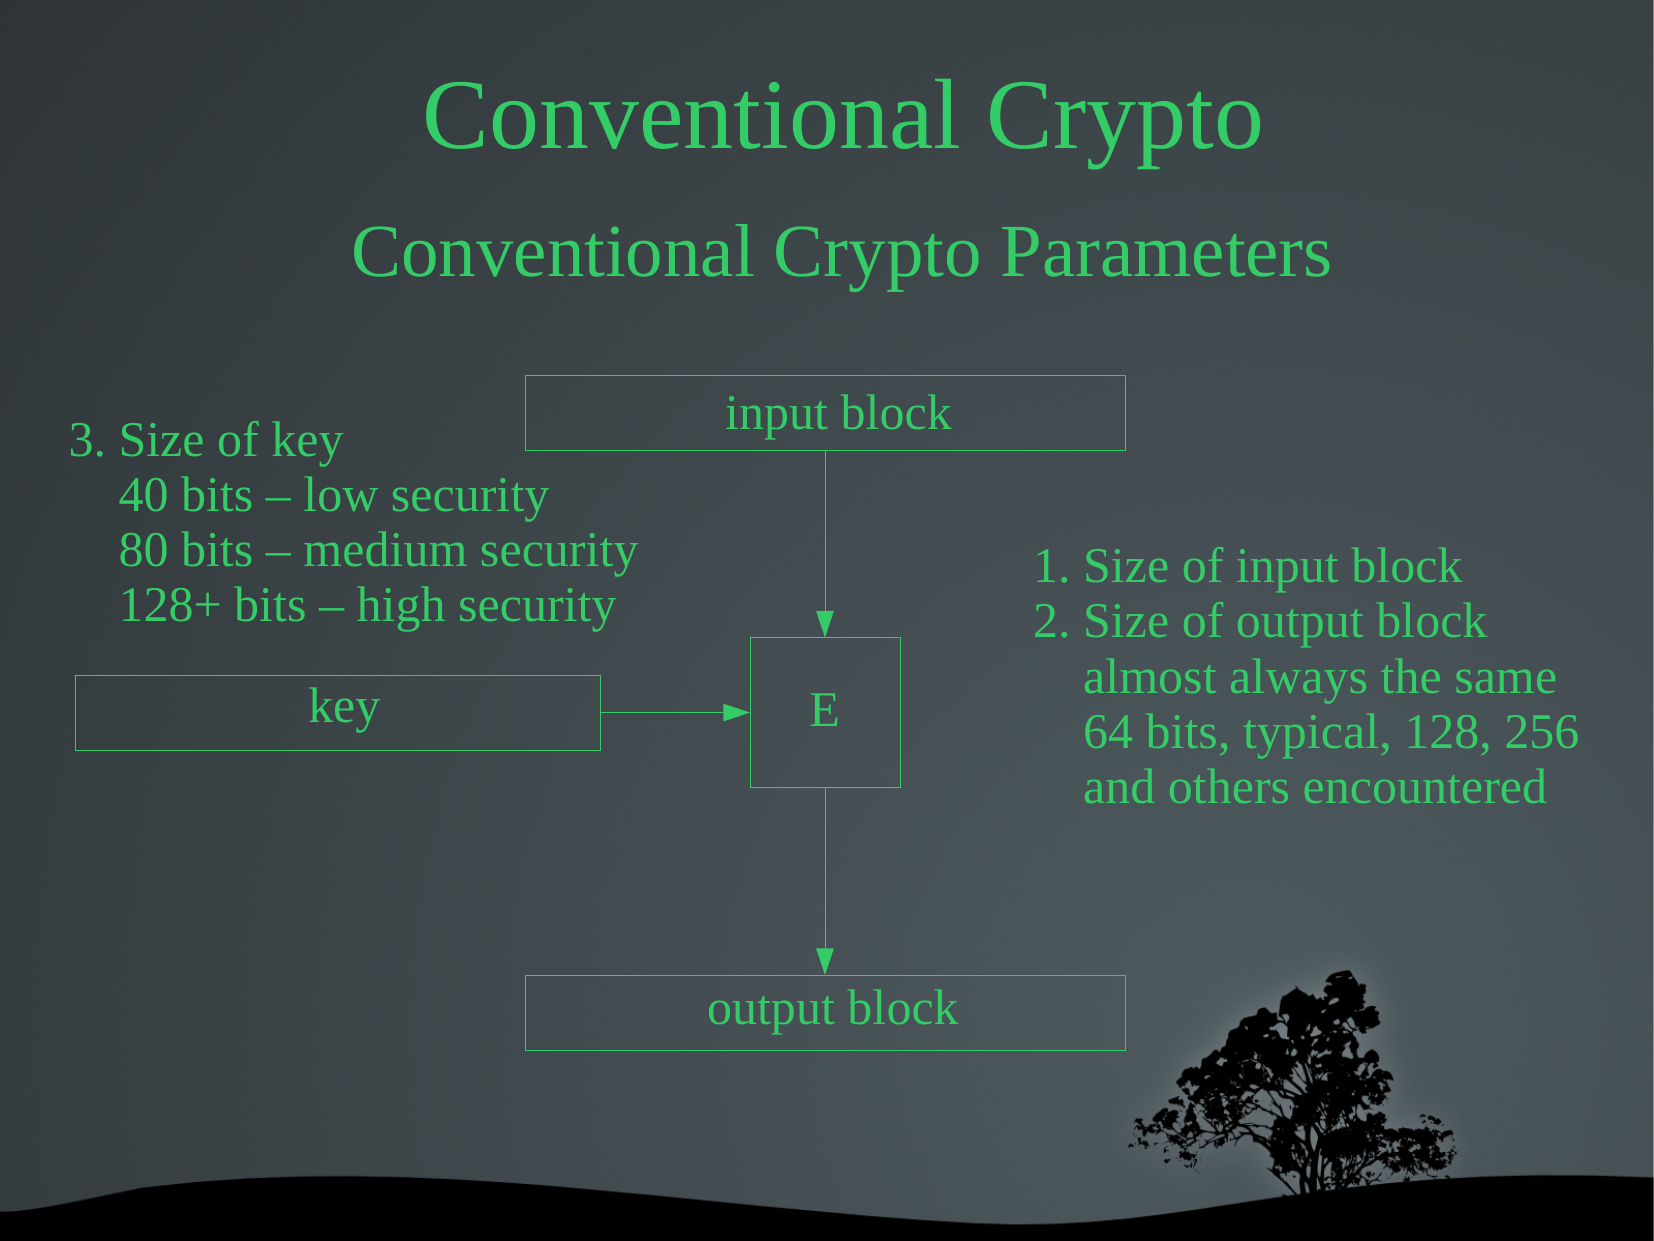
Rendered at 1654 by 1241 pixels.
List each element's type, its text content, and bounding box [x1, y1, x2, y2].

picture [0, 0, 1654, 1241]
text_box 1. Size of input block 2. Size of output block almost always the same 64 bits, typical, 128, 256 and others encountered [1018, 530, 1594, 848]
text_box output block [692, 972, 973, 1048]
text_box Conventional Crypto Parameters [336, 202, 1345, 308]
text_box E [794, 674, 855, 750]
text_box 3. Size of key 40 bits – low security 80 bits – medium security 128+ bits – high security [53, 404, 656, 661]
text_box input block [710, 377, 966, 453]
text_box key [293, 670, 394, 747]
text_box Conventional Crypto [408, 51, 1276, 188]
